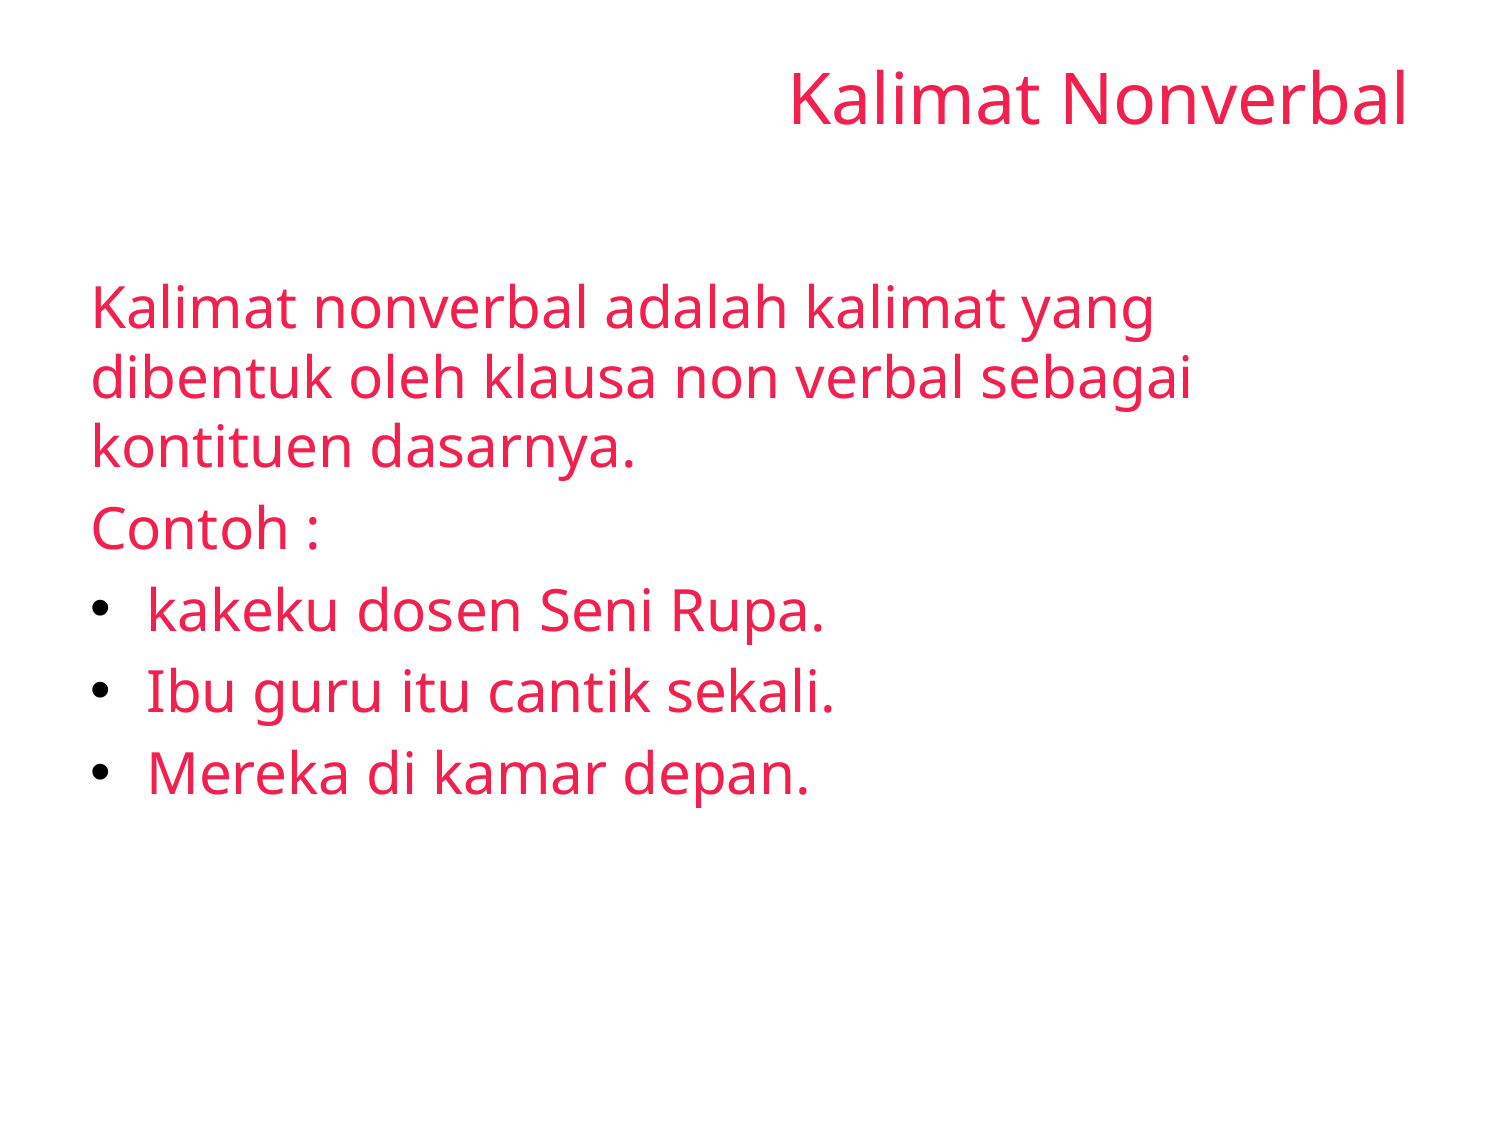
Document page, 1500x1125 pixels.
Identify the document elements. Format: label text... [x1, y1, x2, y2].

list Kalimat nonverbal adalah kalimat yang dibentuk oleh klausa non verbal sebagai kontituen dasarnya. Contoh : kakeku dosen Seni Rupa. Ibu guru itu cantik sekali. Mereka di kamar depan. [75, 262, 1425, 1005]
title Kalimat Nonverbal [75, 45, 1425, 233]
